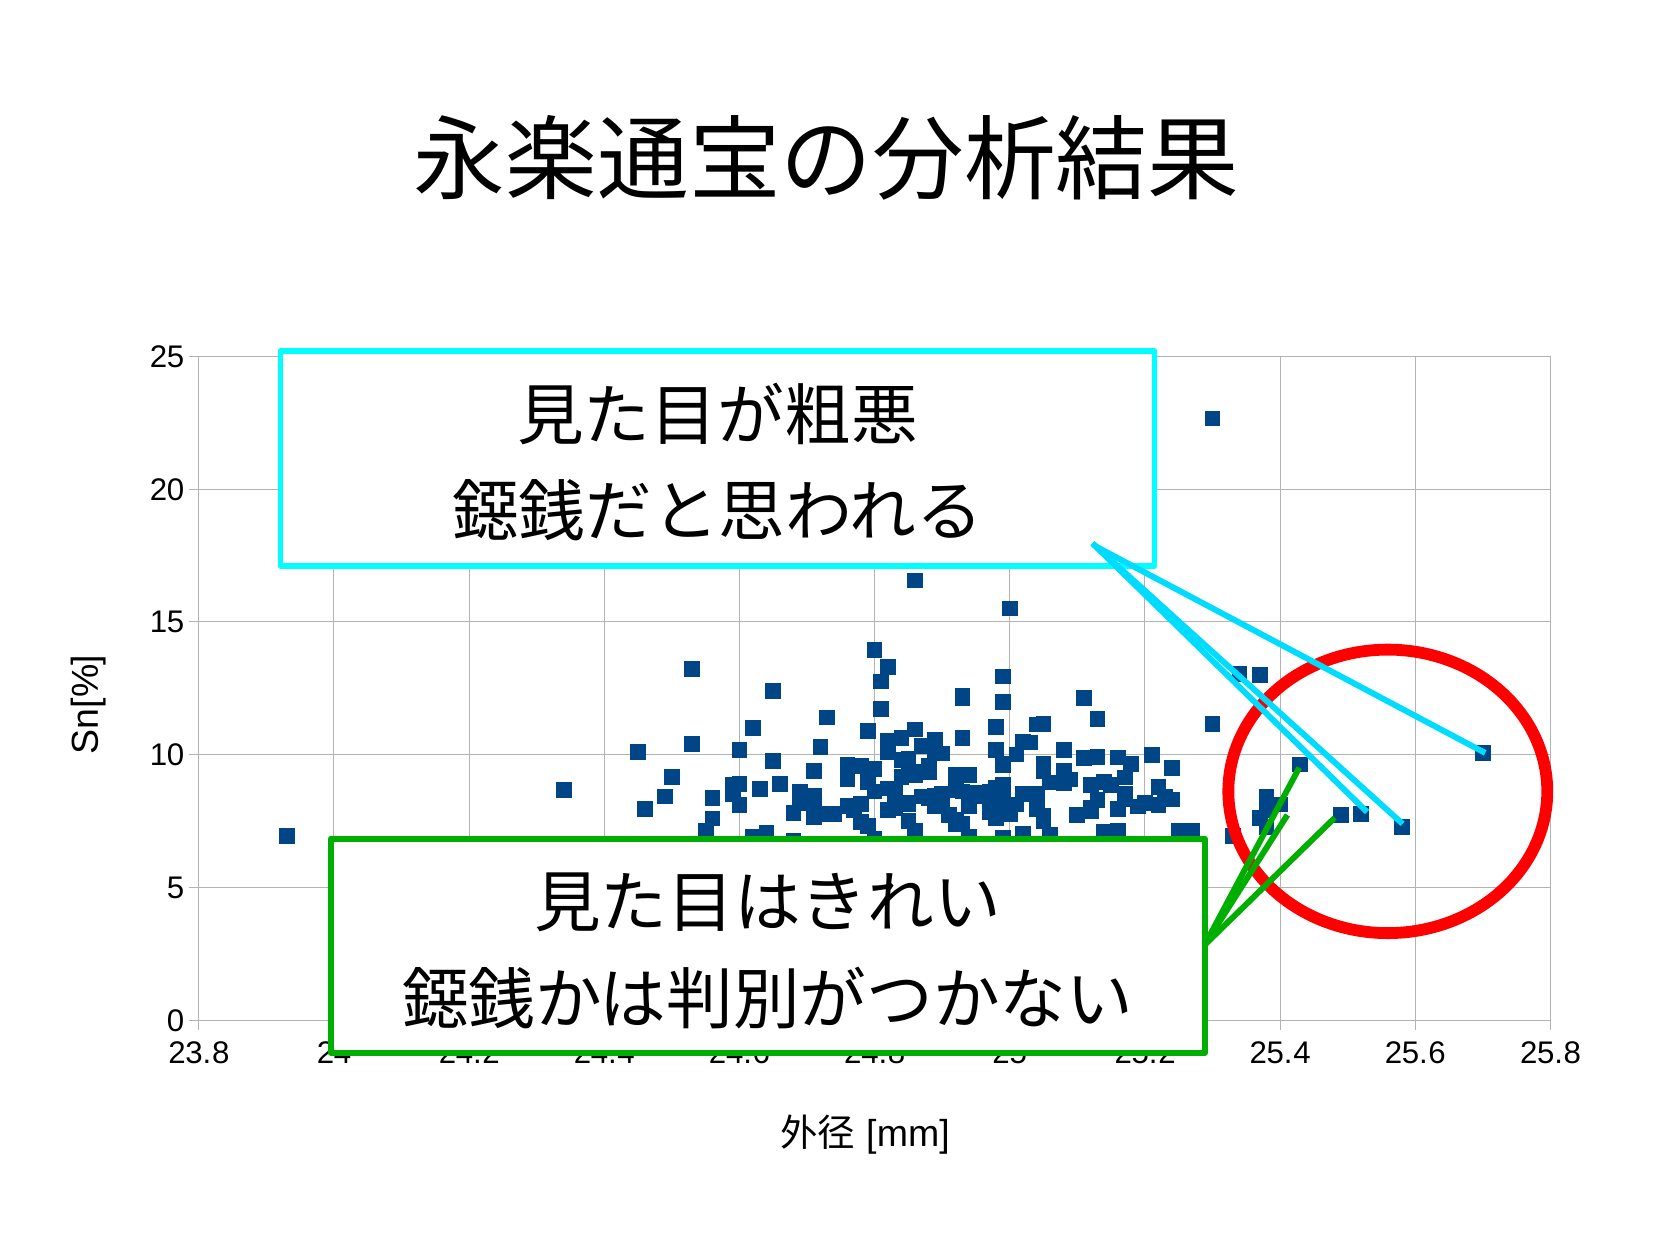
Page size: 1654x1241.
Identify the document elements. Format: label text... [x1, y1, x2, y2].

text_box 見た目はきれい 鐚銭かは判別がつかない [330, 838, 1205, 1034]
text_box 見た目が粗悪 鐚銭だと思われる [280, 351, 1155, 547]
chart [5, 249, 1636, 1241]
title 永楽通宝の分析結果 [82, 49, 1571, 249]
